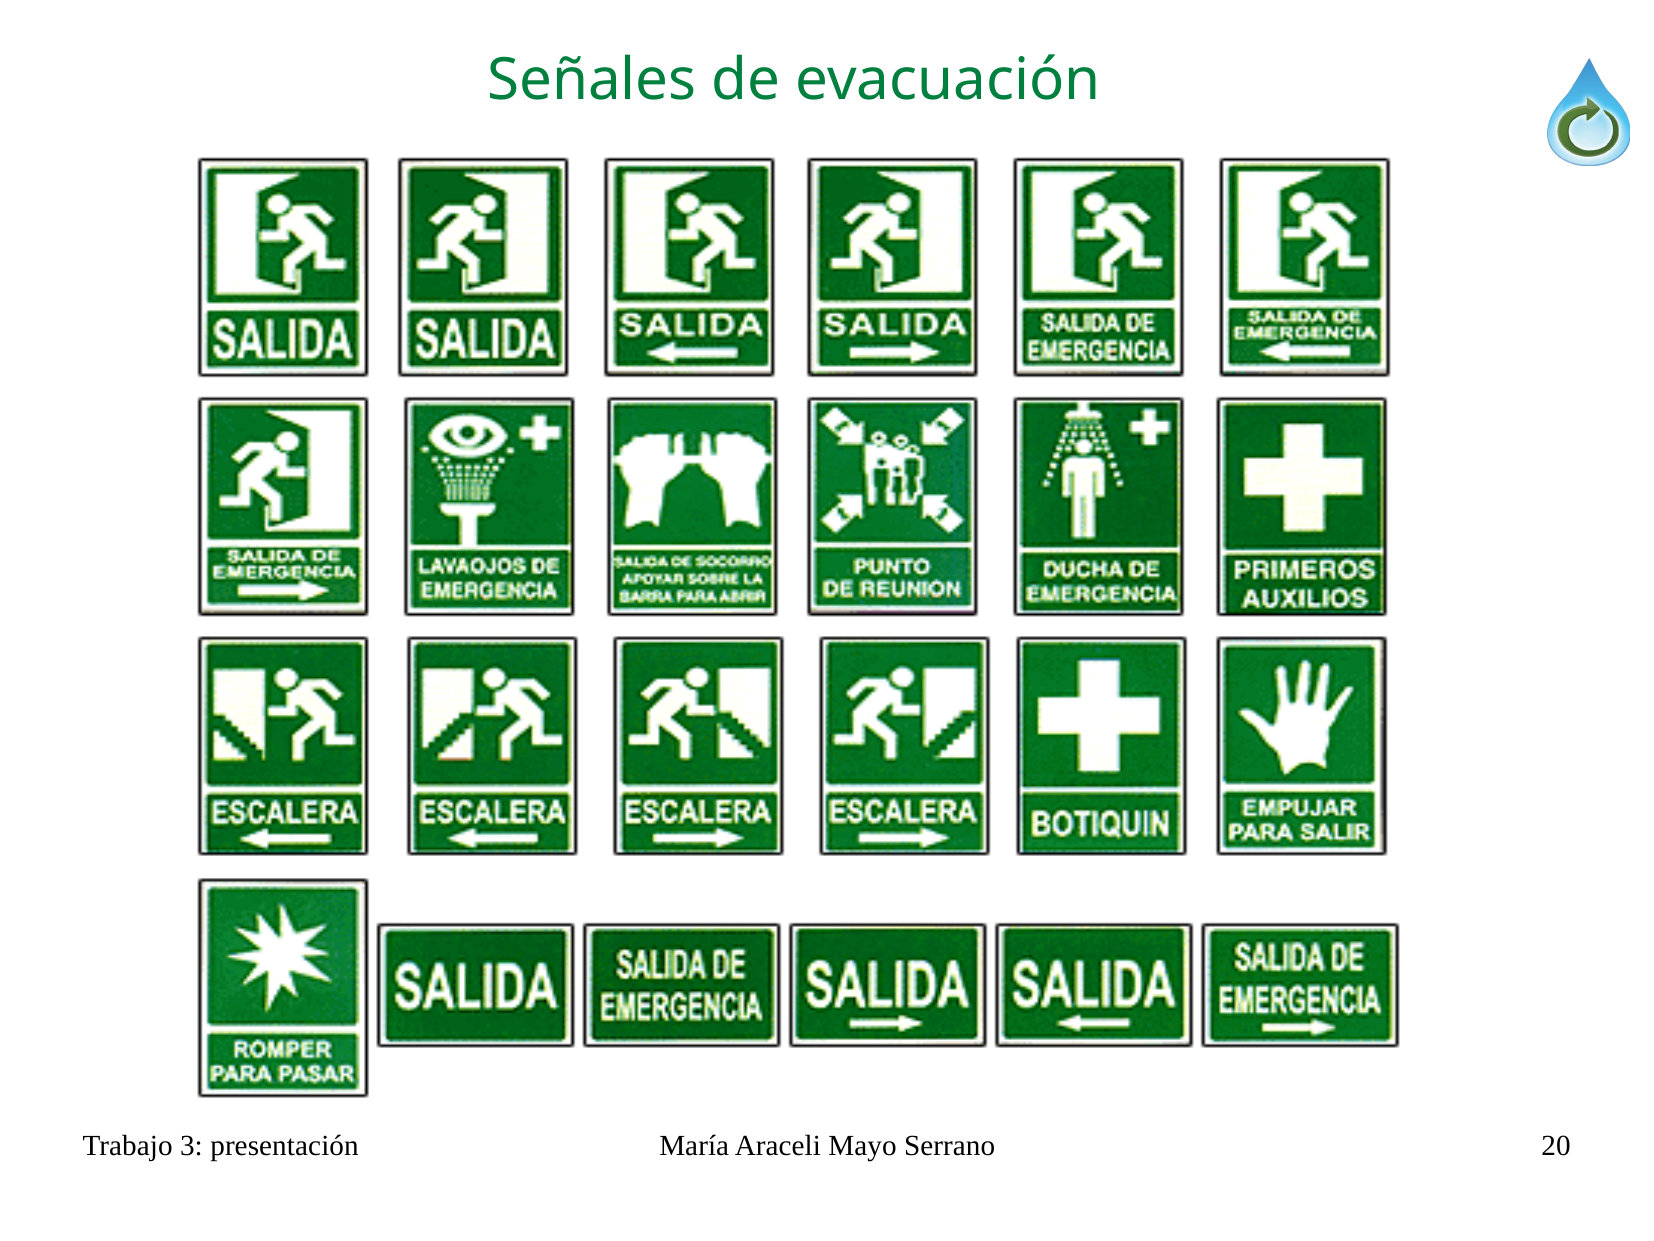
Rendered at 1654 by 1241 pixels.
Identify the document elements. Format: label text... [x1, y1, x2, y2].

picture [166, 138, 1430, 1111]
picture [1547, 58, 1630, 166]
text_box Señales de evacuación [357, 34, 1231, 119]
